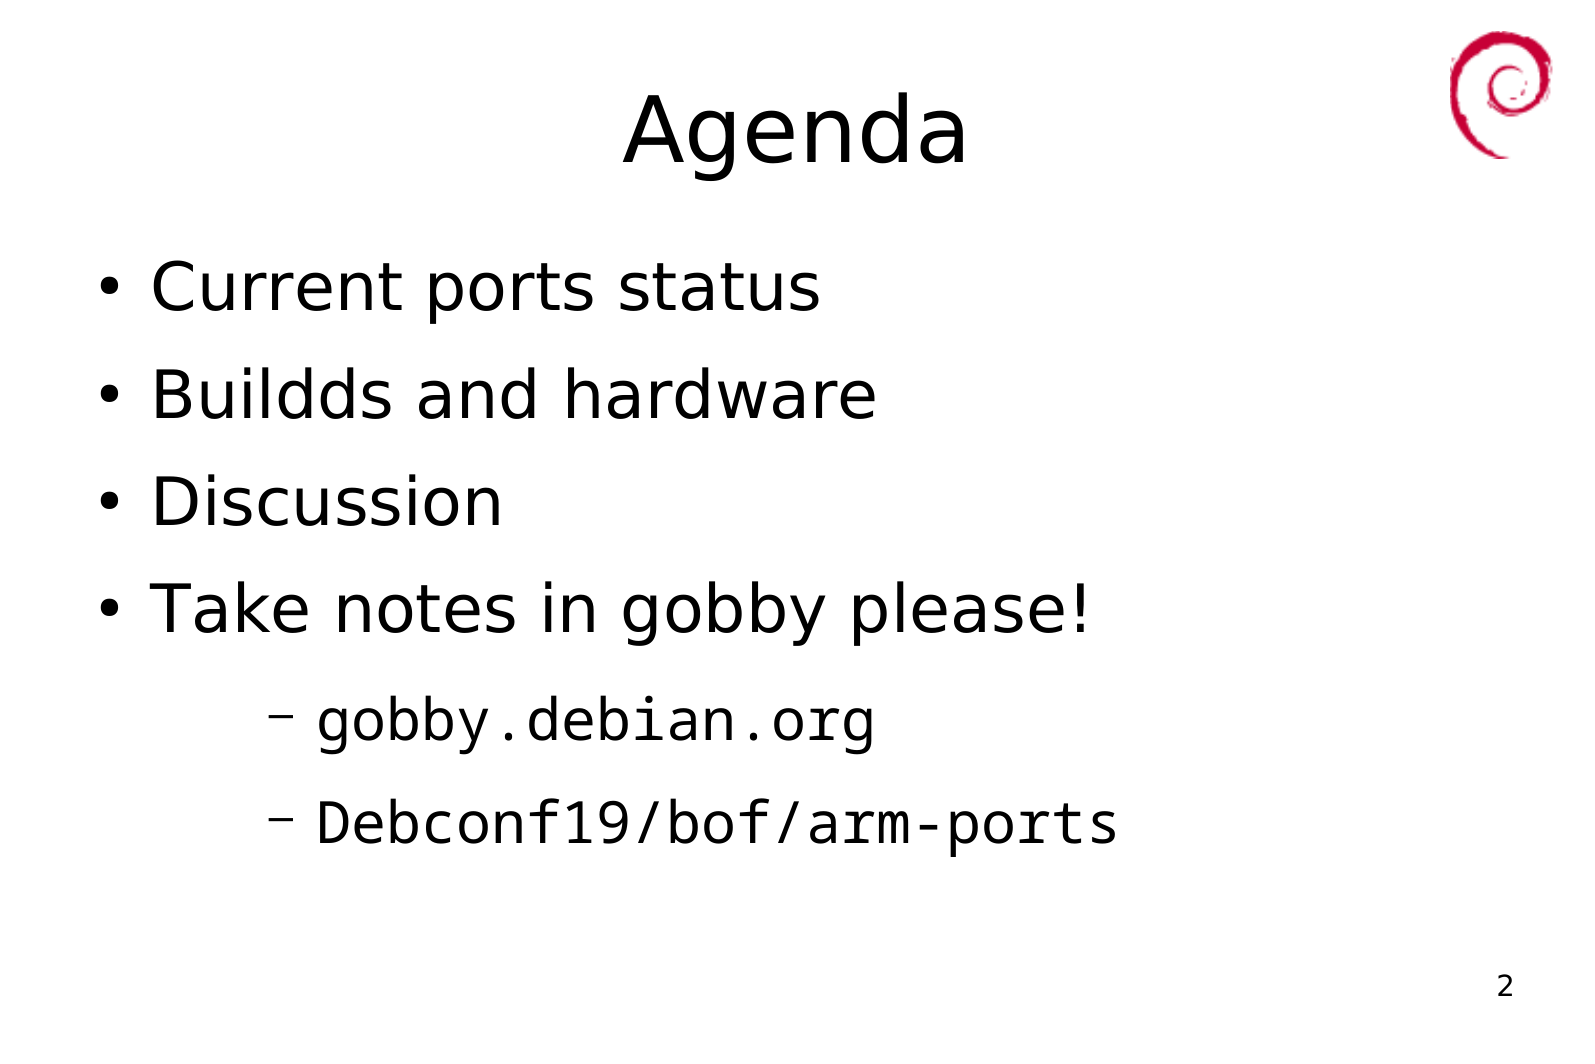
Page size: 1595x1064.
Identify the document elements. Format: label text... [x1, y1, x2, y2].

title Agenda [79, 42, 1515, 220]
picture [1450, 31, 1555, 159]
list Current ports status Buildds and hardware Discussion Take notes in gobby please! gobby.debian.org Debconf19/bof/arm-ports [79, 248, 1515, 1052]
